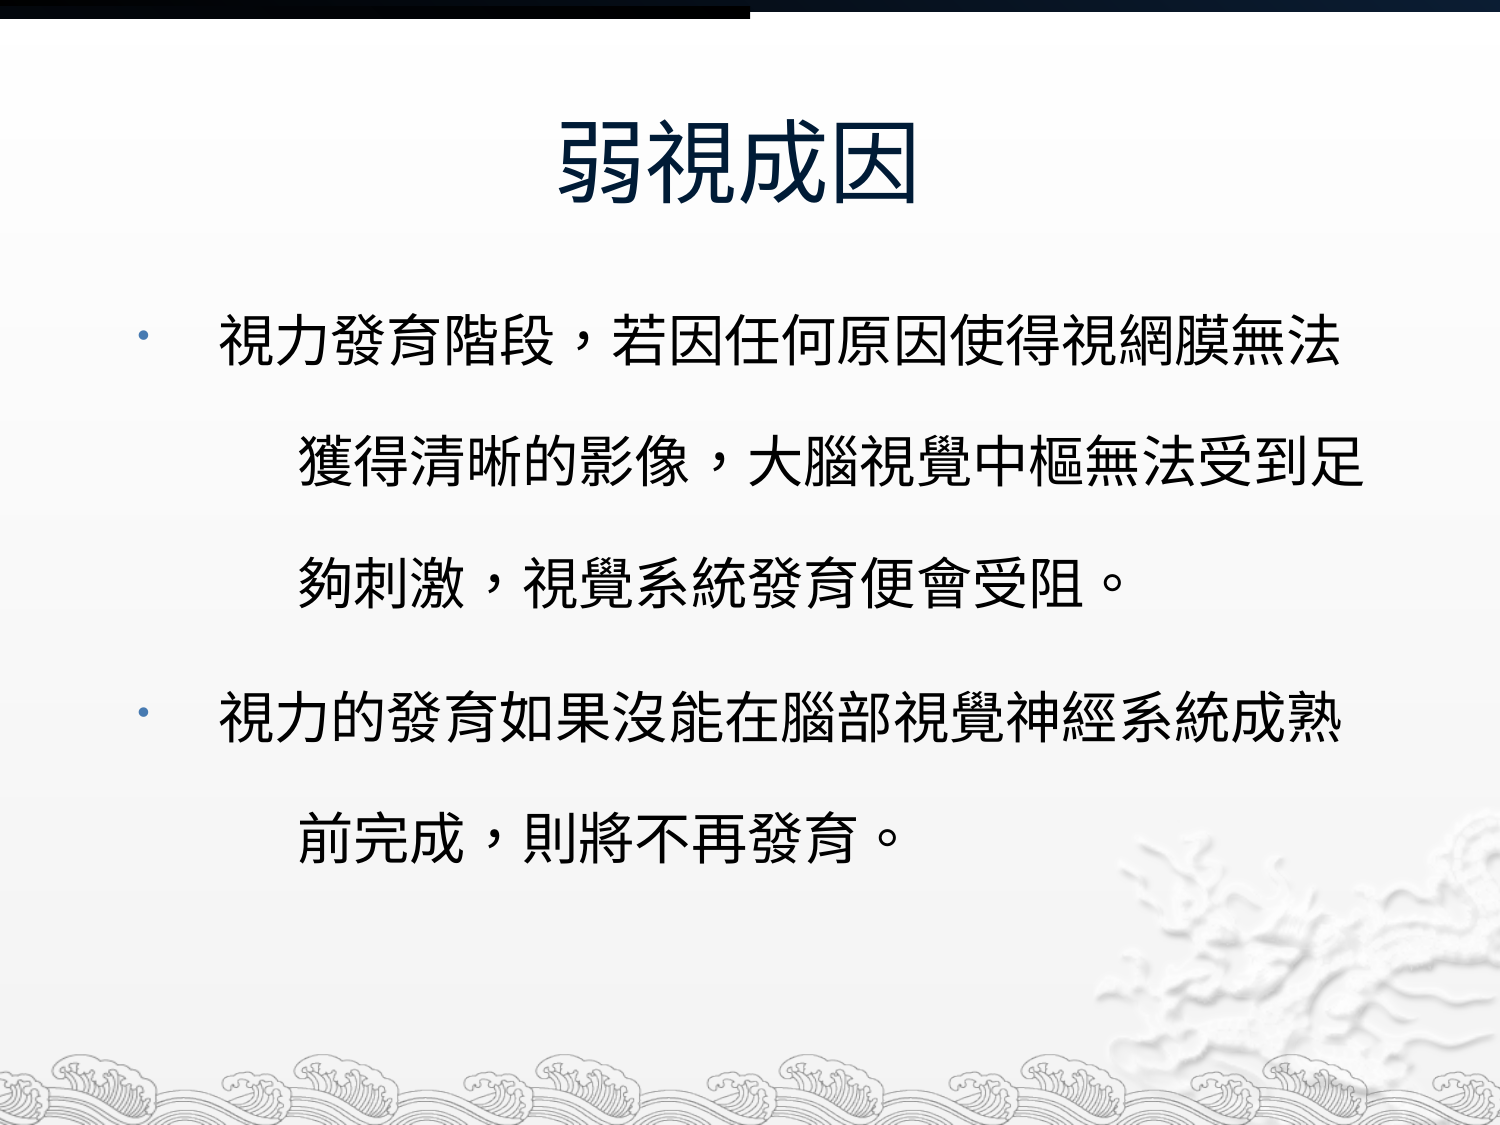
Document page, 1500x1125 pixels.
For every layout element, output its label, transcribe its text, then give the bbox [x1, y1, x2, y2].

list 視力發育階段，若因任何原因使得視網膜無法獲得清晰的影像，大腦視覺中樞無法受到足夠刺激，視覺系統發育便會受阻。 視力的發育如果沒能在腦部視覺神經系統成熟前完成，則將不再發育。 [123, 243, 1399, 919]
title 弱視成因 [100, 66, 1376, 254]
